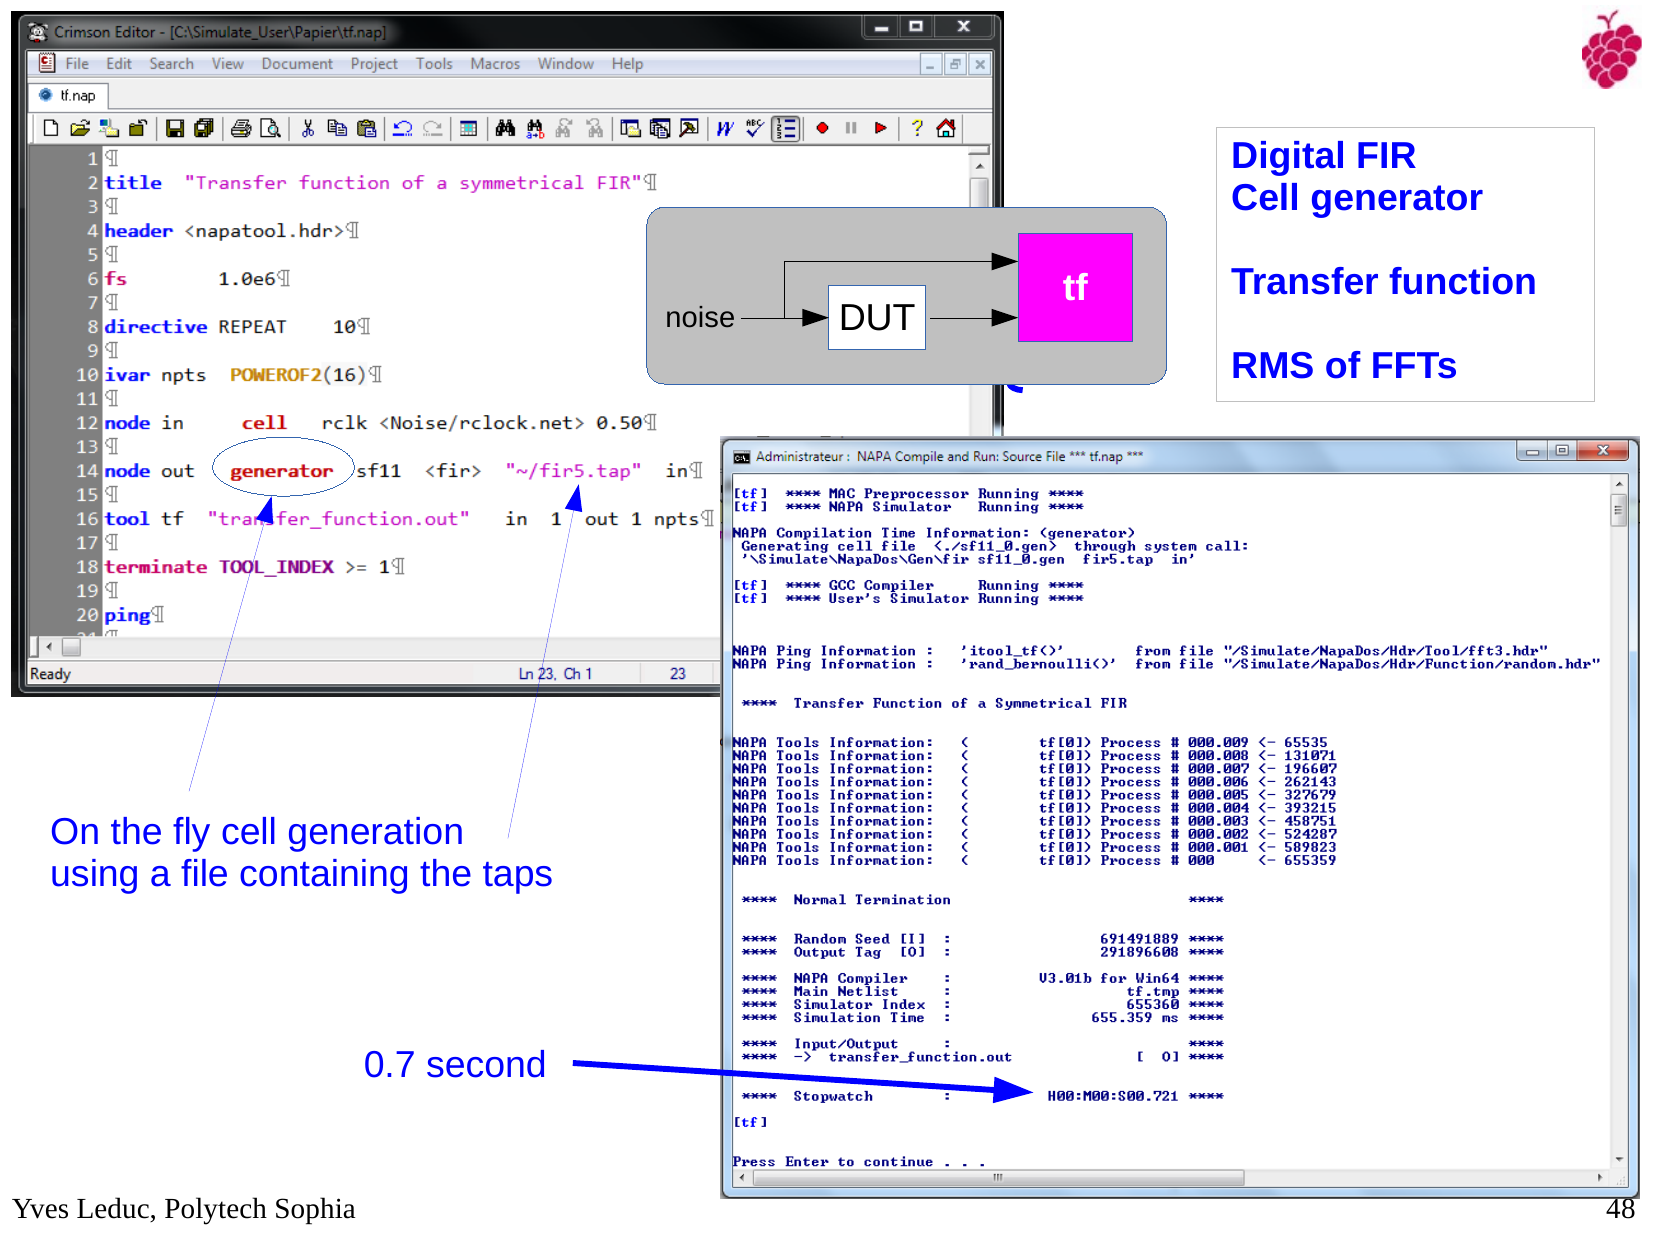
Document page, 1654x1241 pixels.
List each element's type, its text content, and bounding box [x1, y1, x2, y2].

picture [11, 11, 1640, 1199]
text_box Digital FIR Cell generator Transfer function RMS of FFTs [1216, 127, 1595, 402]
text_box DUT [828, 285, 926, 350]
text_box 0.7 second [349, 1035, 563, 1093]
picture [1582, 5, 1642, 89]
text_box noise [650, 293, 770, 341]
text_box On the fly cell generation using a file containing the taps [35, 803, 570, 903]
text_box tf [1018, 233, 1133, 342]
text_box [646, 207, 1167, 385]
